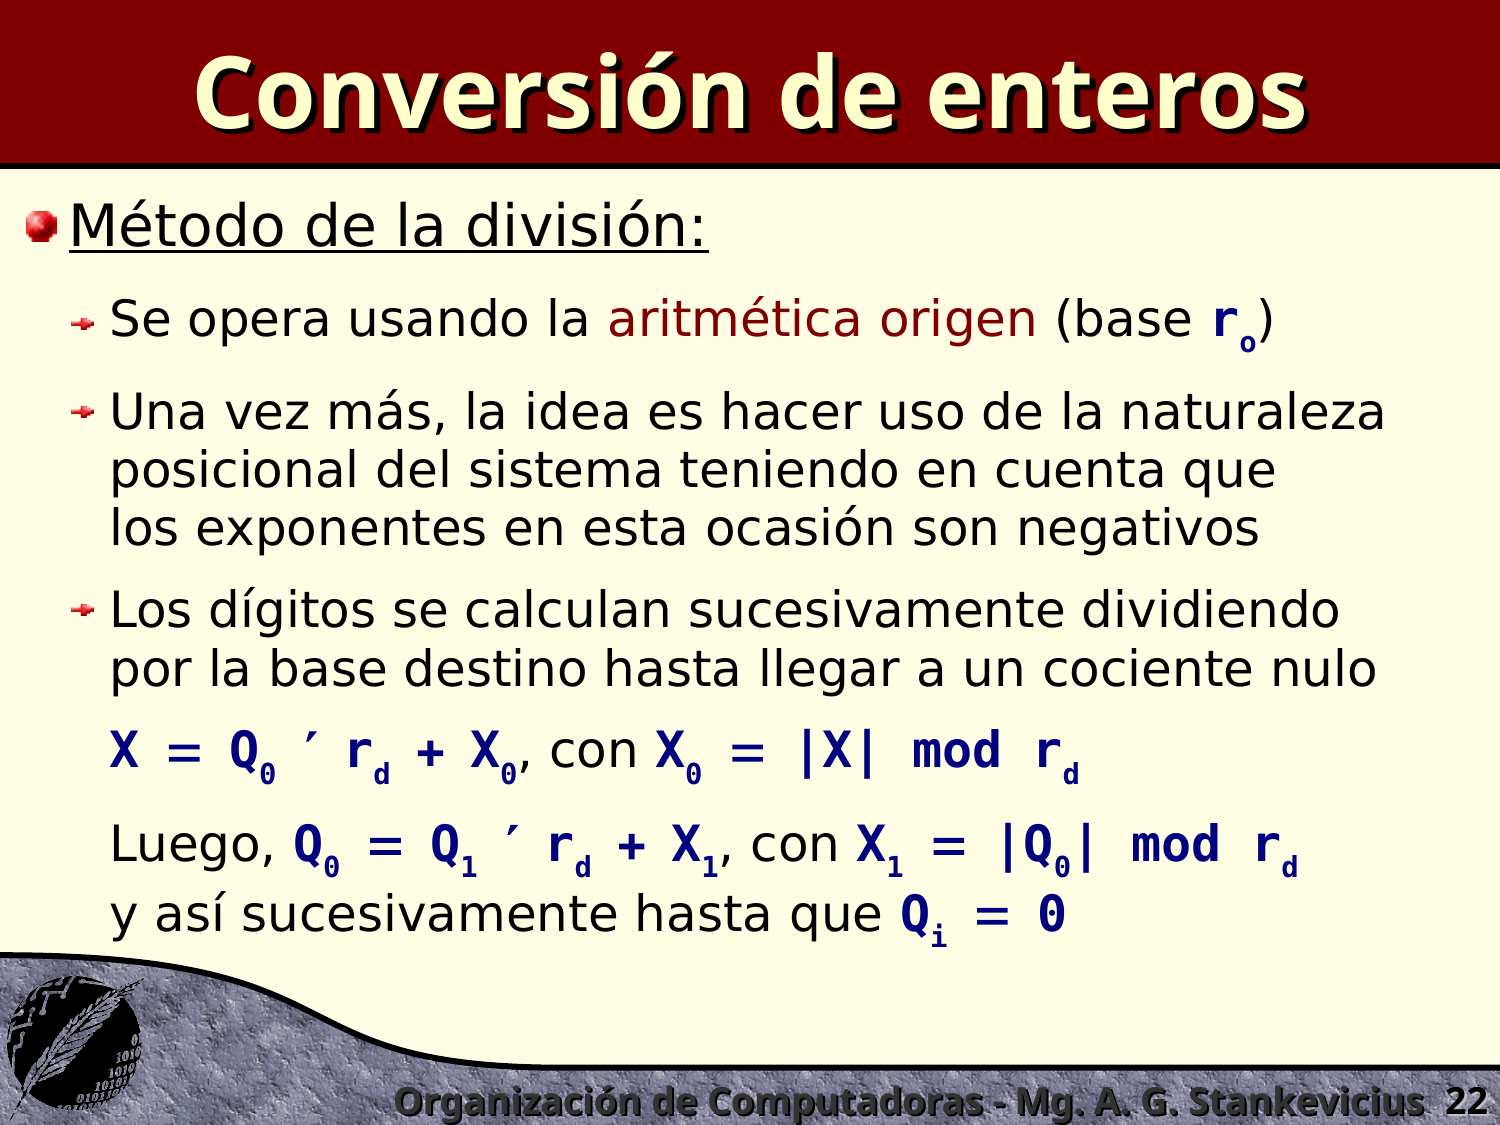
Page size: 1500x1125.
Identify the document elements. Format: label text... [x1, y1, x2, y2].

title Conversión de enteros [15, 5, 1485, 160]
picture [802, 1100, 806, 1110]
picture [1058, 1100, 1065, 1110]
list Método de la división: Se opera usando la aritmética origen (base ro) Una vez más, la idea es hacer uso de la naturaleza posicional del sistema teniendo en cuenta que los exponentes en esta ocasión son negativos Los dígitos se calculan sucesivamente dividiendo por la base destino hasta llegar a un cociente nulo X = Q0 ´ rd + X0, con X0 = |X| mod rd Luego, Q0 = Q1 ´ rd + X1, con X1 = |Q0| mod rd y así sucesivamente hasta que Qi = 0 [11, 192, 1486, 966]
picture [448, 1100, 455, 1110]
picture [0, 959, 1500, 1125]
